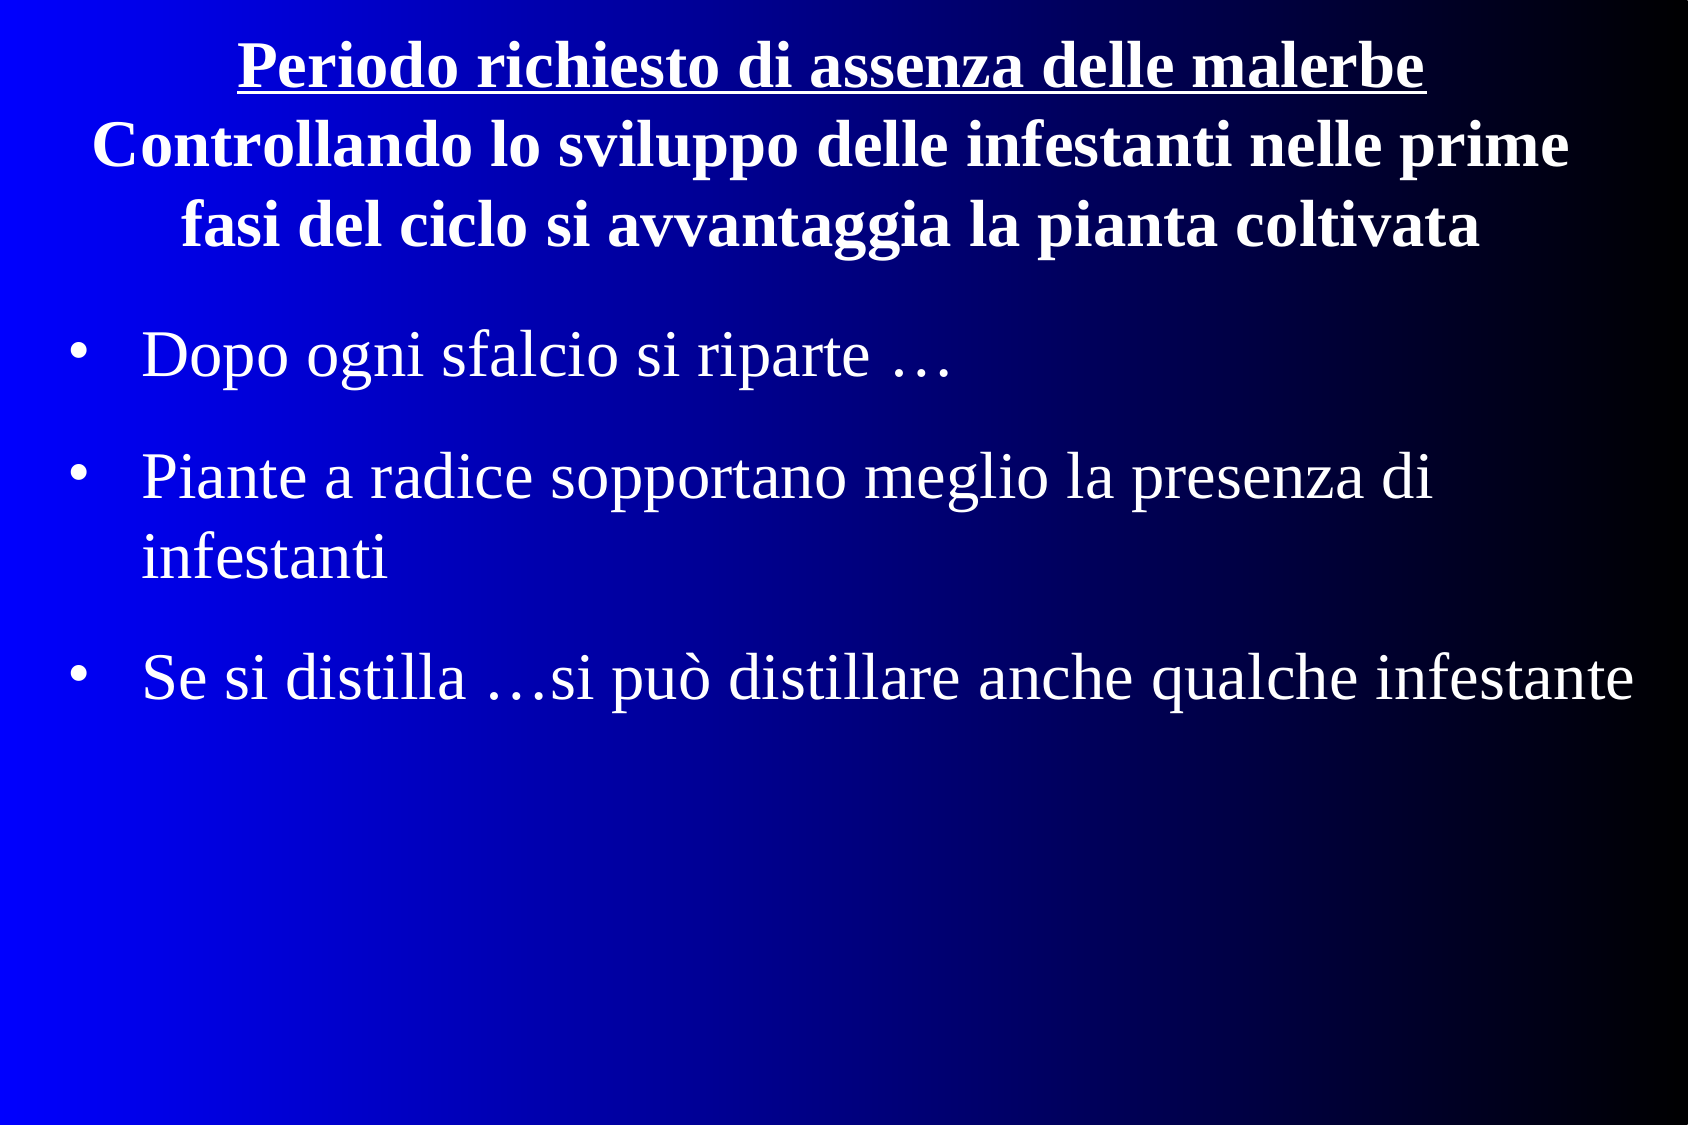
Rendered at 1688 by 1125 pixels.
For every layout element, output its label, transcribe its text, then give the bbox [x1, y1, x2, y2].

text_box Dopo ogni sfalcio si riparte … Piante a radice sopportano meglio la presenza di infestanti Se si distilla …si può distillare anche qualche infestante [52, 302, 1688, 722]
text_box Periodo richiesto di assenza delle malerbe Controllando lo sviluppo delle infestanti nelle prime fasi del ciclo si avvantaggia la pianta coltivata [52, 12, 1612, 268]
